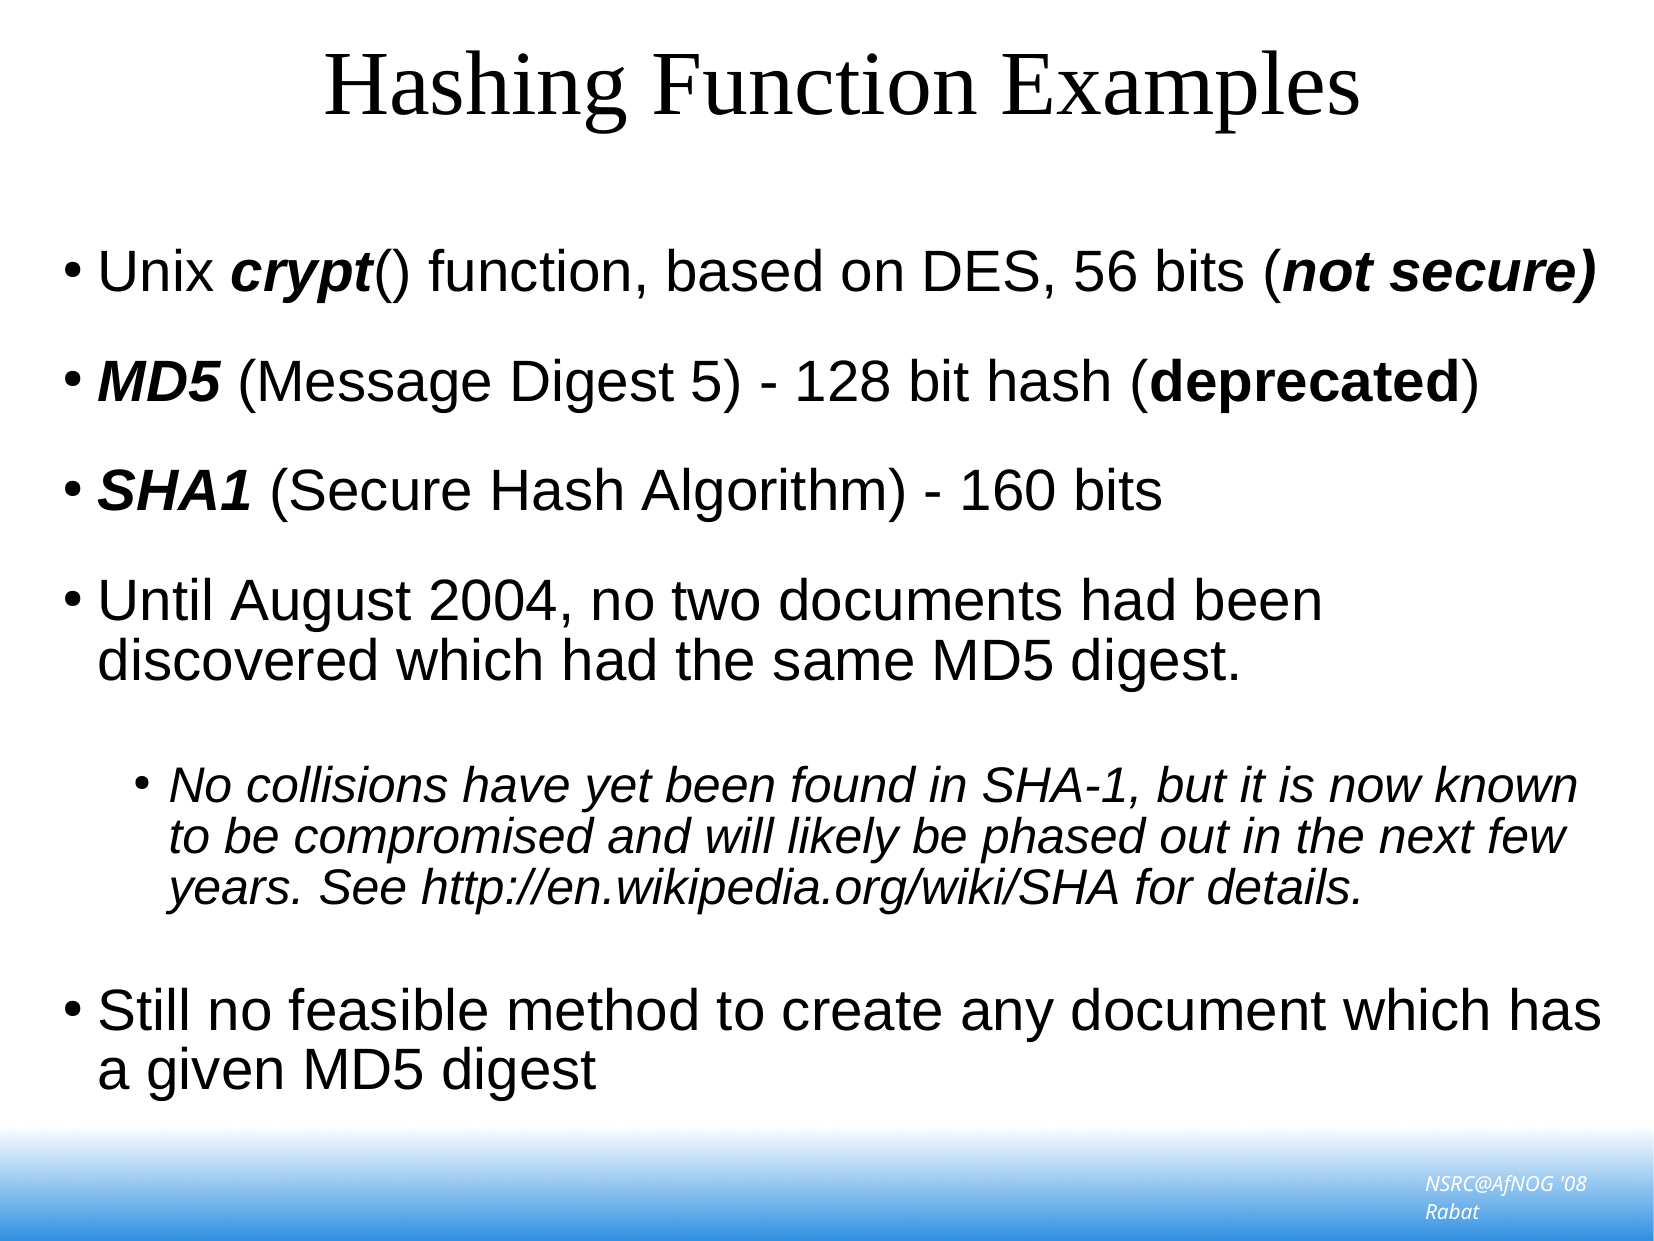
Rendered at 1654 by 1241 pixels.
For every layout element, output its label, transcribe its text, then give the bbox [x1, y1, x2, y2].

list Unix crypt() function, based on DES, 56 bits (not secure) MD5 (Message Digest 5) - 128 bit hash (deprecated) SHA1 (Secure Hash Algorithm) - 160 bits Until August 2004, no two documents had been discovered which had the same MD5 digest. No collisions have yet been found in SHA-1, but it is now known to be compromised and will likely be phased out in the next few years. See http://en.wikipedia.org/wiki/SHA for details. Still no feasible method to create any document which has a given MD5 digest [26, 243, 1613, 1188]
title Hashing Function Examples [75, 32, 1613, 149]
picture [0, 1124, 1654, 1241]
